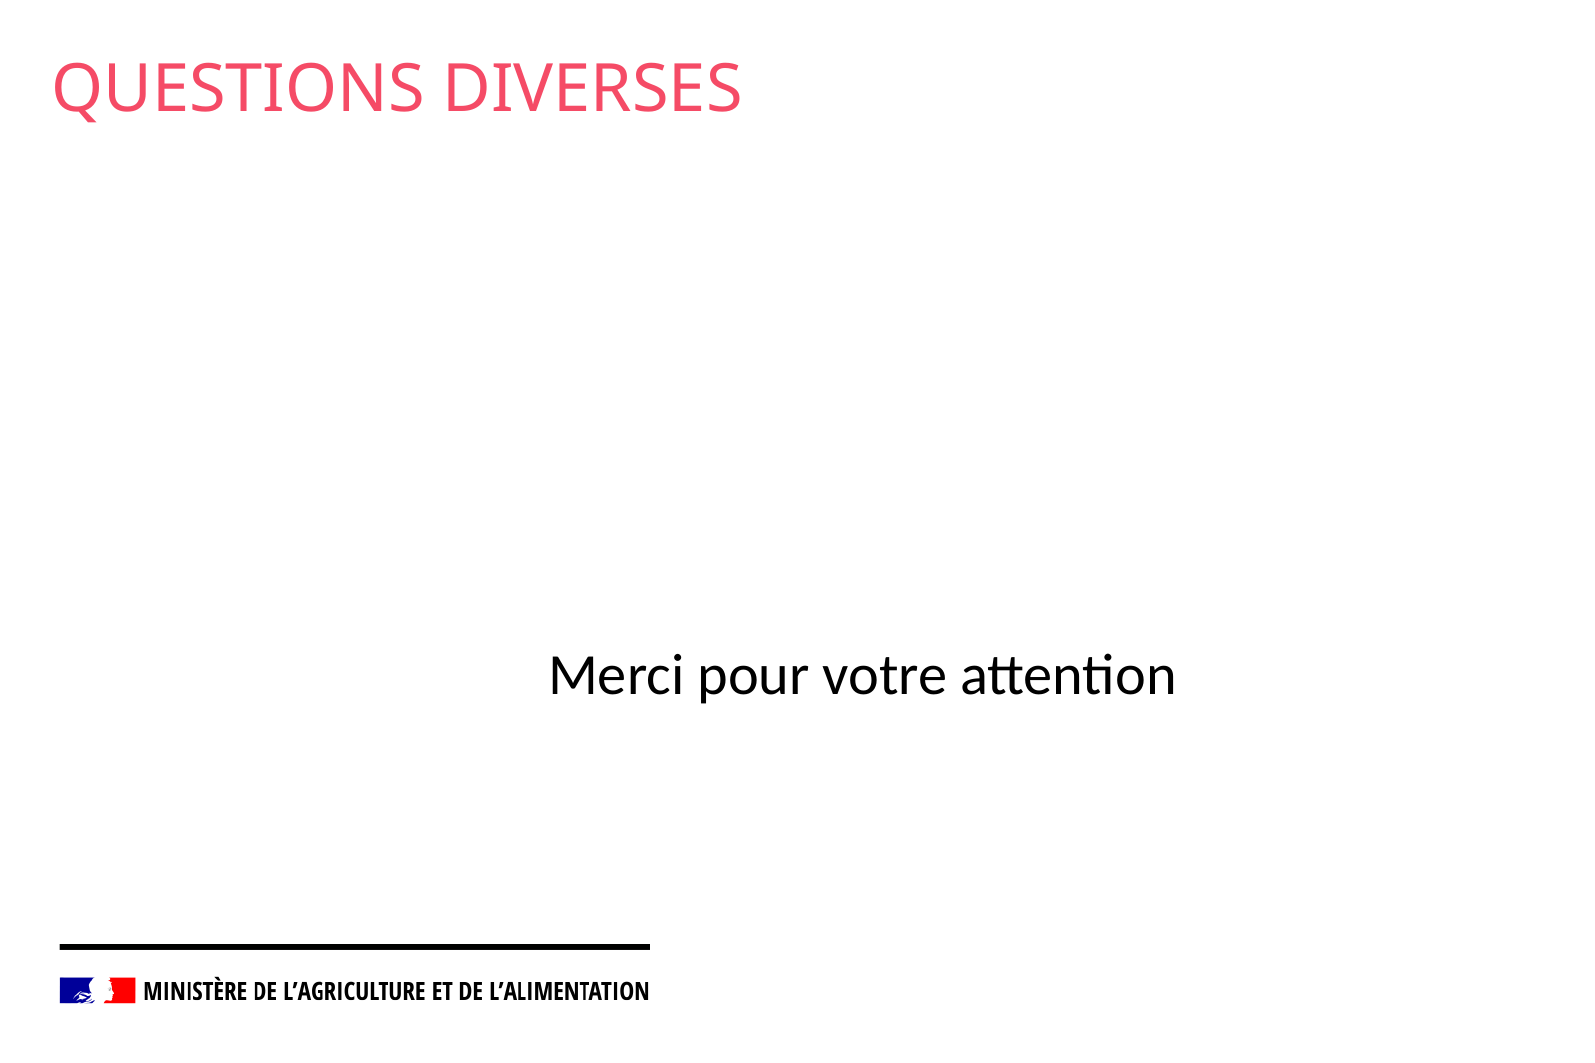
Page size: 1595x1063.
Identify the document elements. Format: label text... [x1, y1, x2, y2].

picture [59, 944, 650, 1004]
text_box Merci pour votre attention [82, 143, 1569, 844]
title QUESTIONS DIVERSES [36, 37, 1558, 230]
